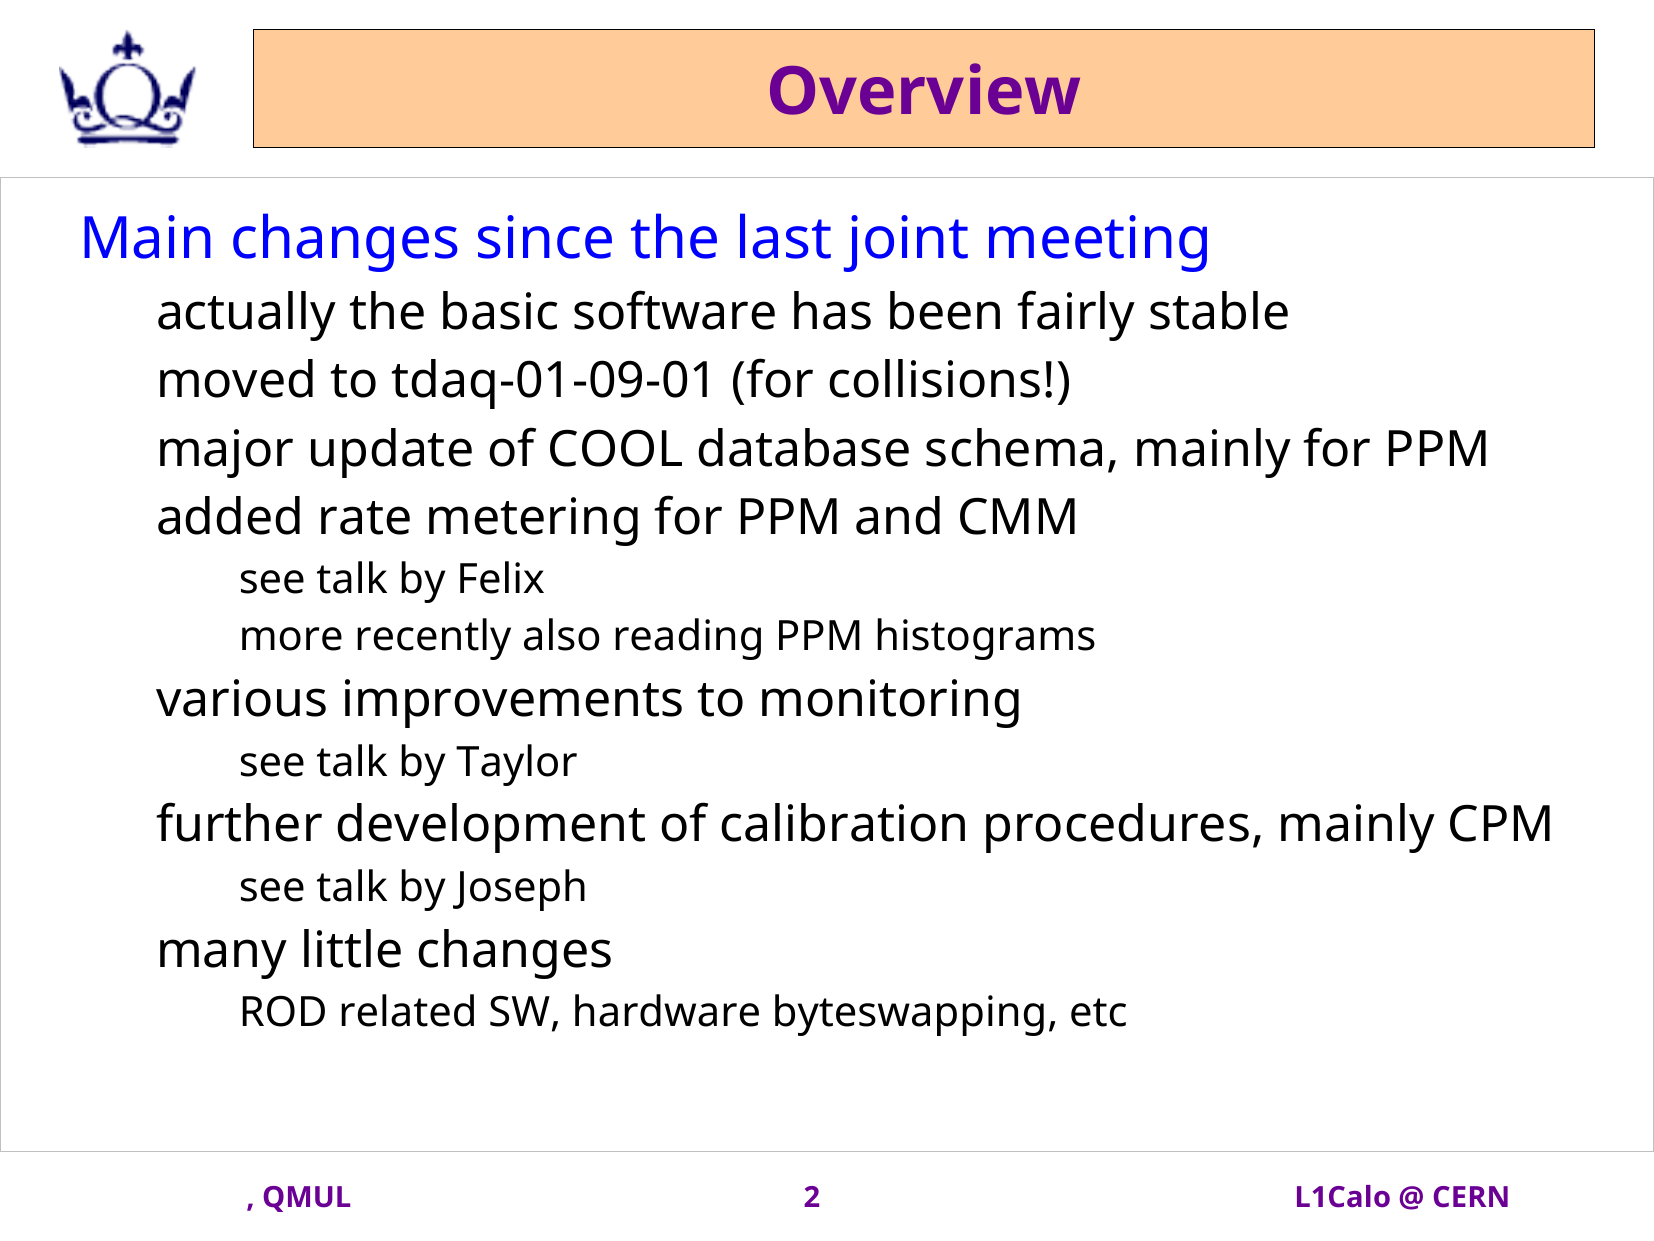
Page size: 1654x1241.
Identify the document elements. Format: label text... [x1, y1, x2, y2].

picture [59, 29, 200, 148]
title Overview [253, 29, 1595, 148]
list Main changes since the last joint meeting actually the basic software has been fairly stable moved to tdaq-01-09-01 (for collisions!) major update of COOL database schema, mainly for PPM added rate metering for PPM and CMM see talk by Felix more recently also reading PPM histograms various improvements to monitoring see talk by Taylor further development of calibration procedures, mainly CPM see talk by Joseph many little changes ROD related SW, hardware byteswapping, etc [61, 196, 1605, 1117]
